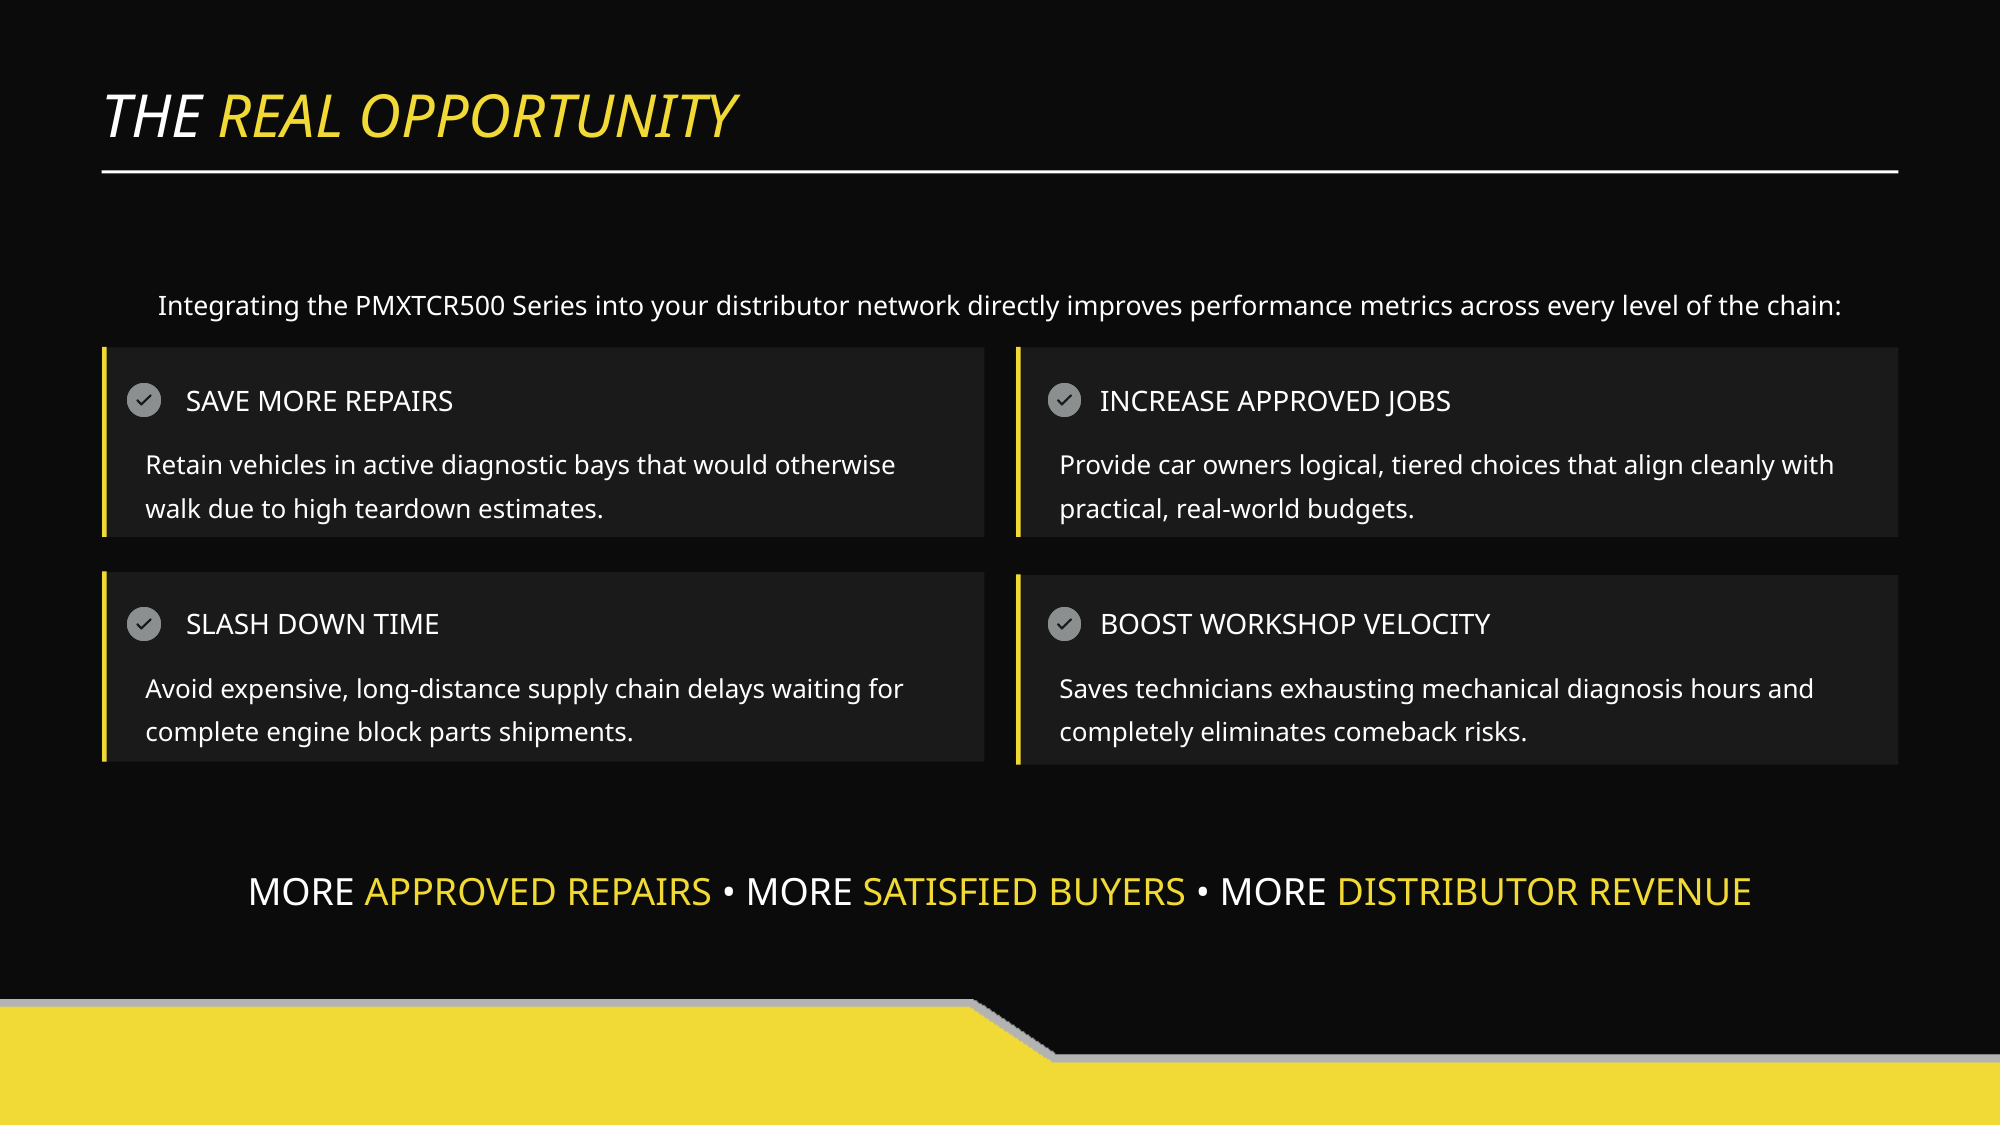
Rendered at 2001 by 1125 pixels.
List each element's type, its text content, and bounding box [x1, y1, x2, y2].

text_box [101, 571, 985, 762]
picture [1048, 607, 1081, 641]
text_box BOOST WORKSHOP VELOCITY [1100, 606, 1575, 641]
picture [1048, 383, 1081, 417]
text_box [101, 170, 1899, 174]
text_box INCREASE APPROVED JOBS [1099, 382, 1538, 417]
text_box Provide car owners logical, tiered choices that align cleanly with practical, real-world budgets. [1059, 436, 1860, 524]
text_box [1015, 574, 1899, 765]
text_box Integrating the PMXTCR500 Series into your distributor network directly improves performance metrics across every level of the chain: [78, 272, 1922, 321]
text_box MORE APPROVED REPAIRS • MORE SATISFIED BUYERS • MORE DISTRIBUTOR REVENUE [101, 844, 1899, 913]
text_box [1015, 346, 1899, 538]
text_box [101, 346, 985, 538]
text_box SAVE MORE REPAIRS [185, 382, 514, 417]
picture [127, 383, 161, 417]
text_box THE REAL OPPORTUNITY [101, 78, 1989, 150]
text_box Retain vehicles in active diagnostic bays that would otherwise walk due to high teardown estimates. [145, 436, 946, 524]
text_box Avoid expensive, long-distance supply chain delays waiting for complete engine block parts shipments. [145, 659, 946, 748]
text_box SLASH DOWN TIME [185, 606, 492, 641]
picture [0, 999, 2000, 1125]
text_box Saves technicians exhausting mechanical diagnosis hours and completely eliminates comeback risks. [1059, 659, 1860, 748]
picture [127, 607, 161, 641]
